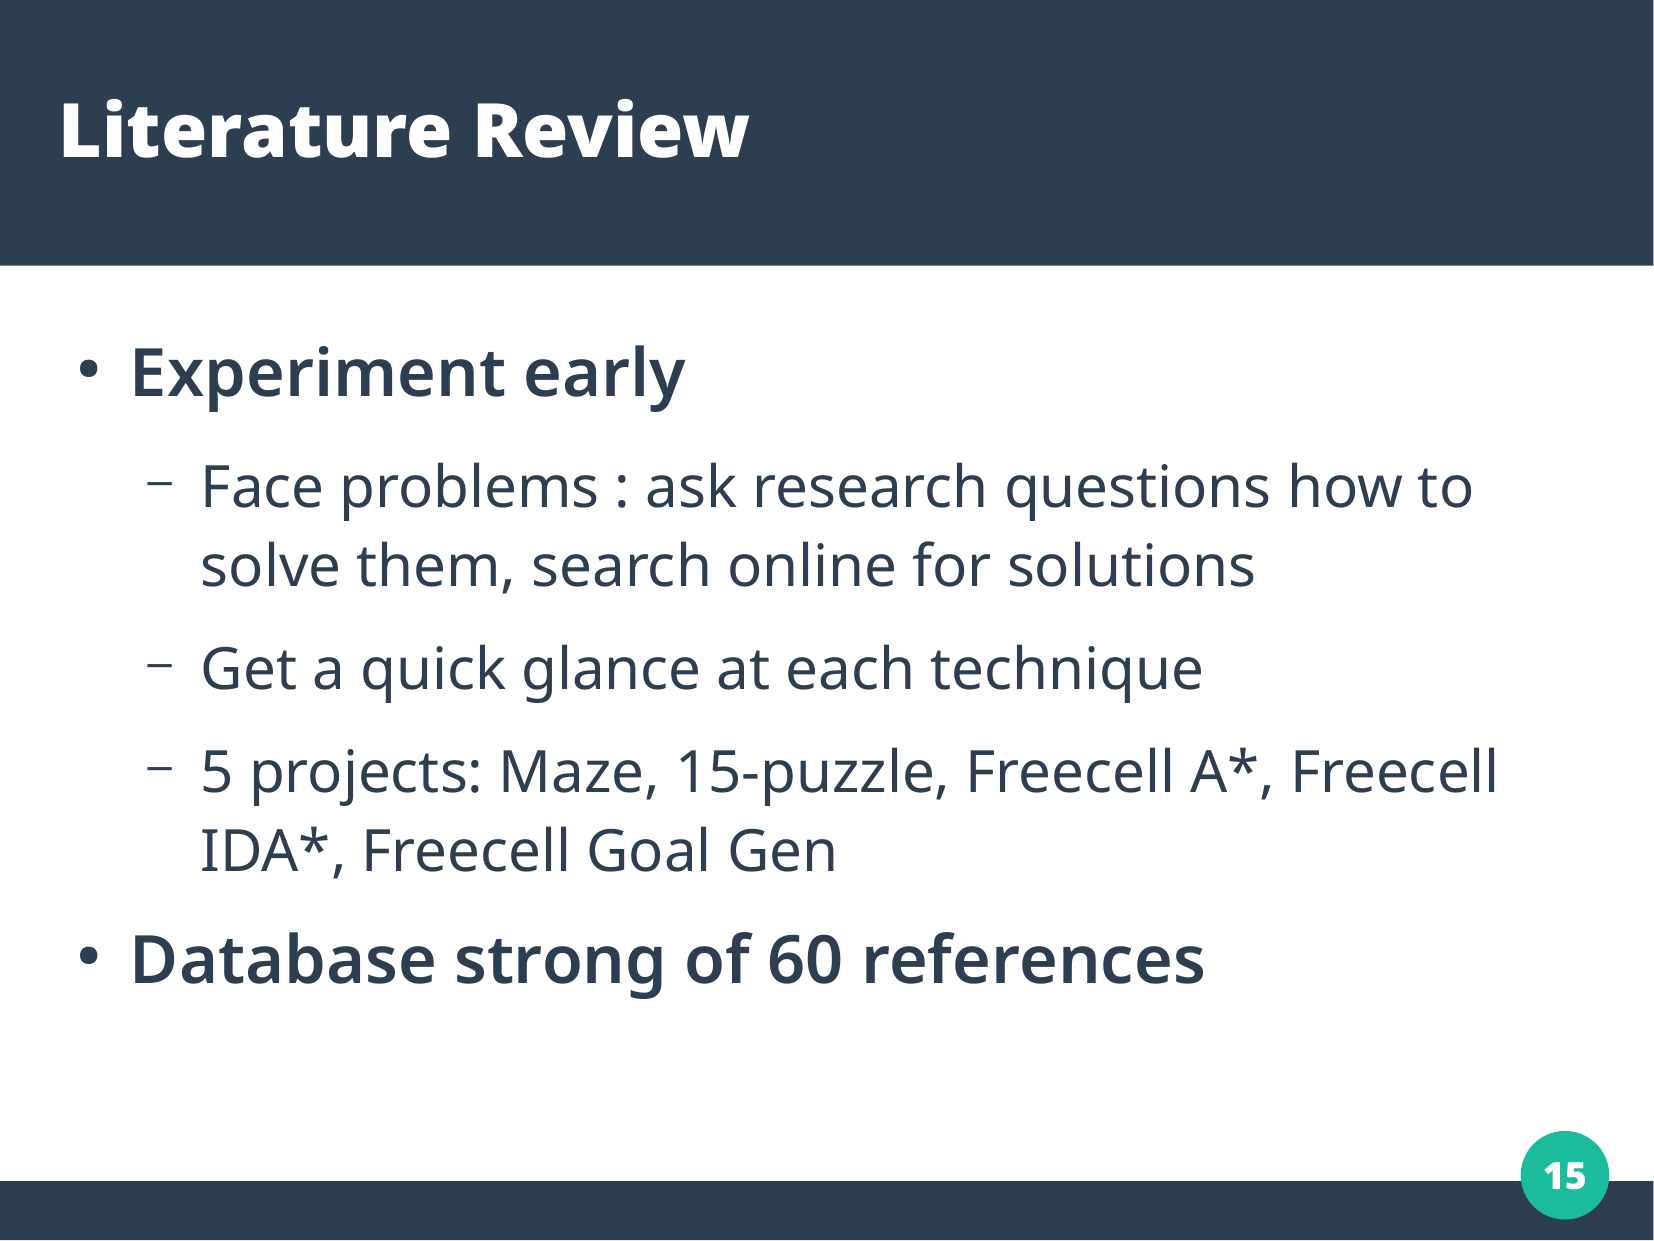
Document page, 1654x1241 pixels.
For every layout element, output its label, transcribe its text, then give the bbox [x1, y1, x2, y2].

title Literature Review [59, 49, 1595, 207]
list Experiment early Face problems : ask research questions how to solve them, search online for solutions Get a quick glance at each technique 5 projects: Maze, 15-puzzle, Freecell A*, Freecell IDA*, Freecell Goal Gen Database strong of 60 references [59, 324, 1595, 1152]
